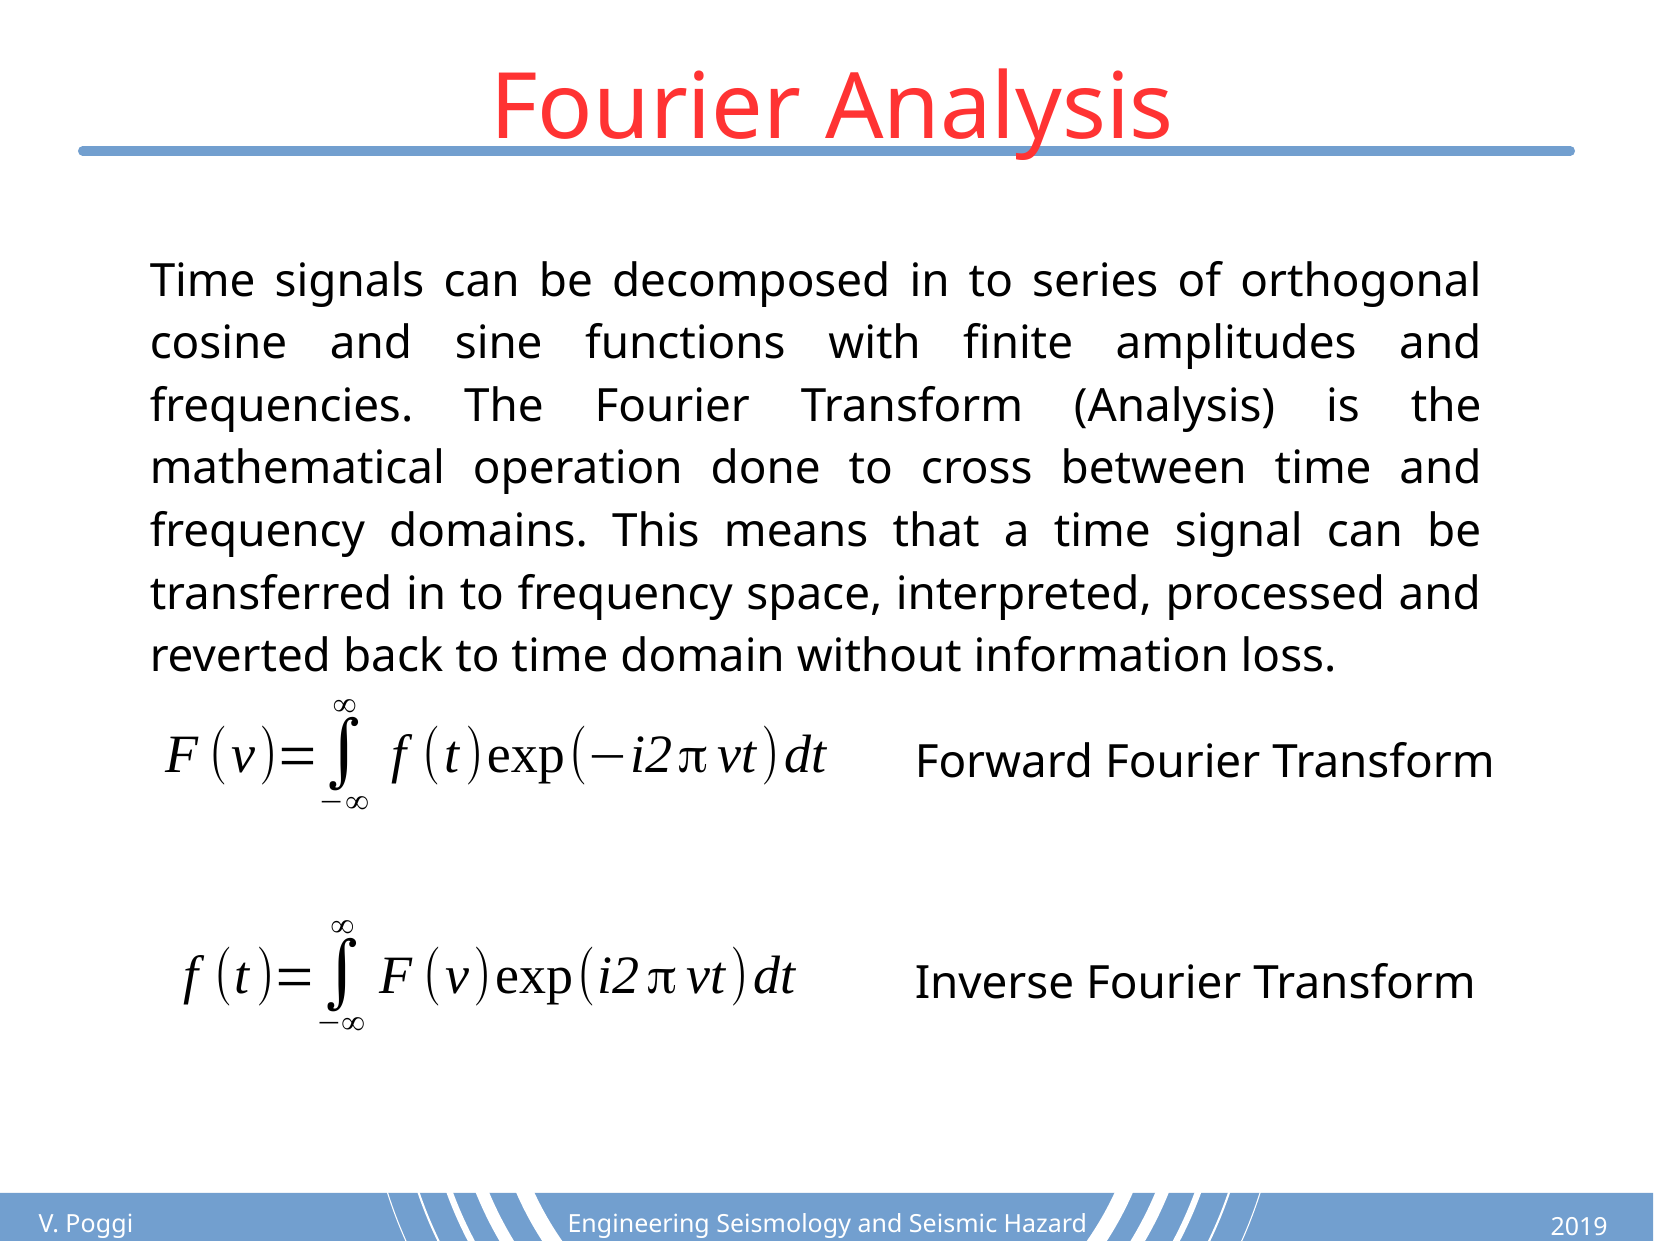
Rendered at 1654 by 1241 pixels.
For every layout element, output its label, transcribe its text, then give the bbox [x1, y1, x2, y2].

text_box Fourier Analysis [90, 33, 1576, 156]
chart [164, 918, 806, 1032]
text_box Forward Fourier Transform [900, 721, 1531, 805]
text_box Inverse Fourier Transform [900, 942, 1516, 1011]
text_box Time signals can be decomposed in to series of orthogonal cosine and sine functions with finite amplitudes and frequencies. The Fourier Transform (Analysis) is the mathematical operation done to cross between time and frequency domains. This means that a time signal can be transferred in to frequency space, interpreted, processed and reverted back to time domain without information loss. [135, 240, 1516, 681]
chart [156, 697, 838, 811]
